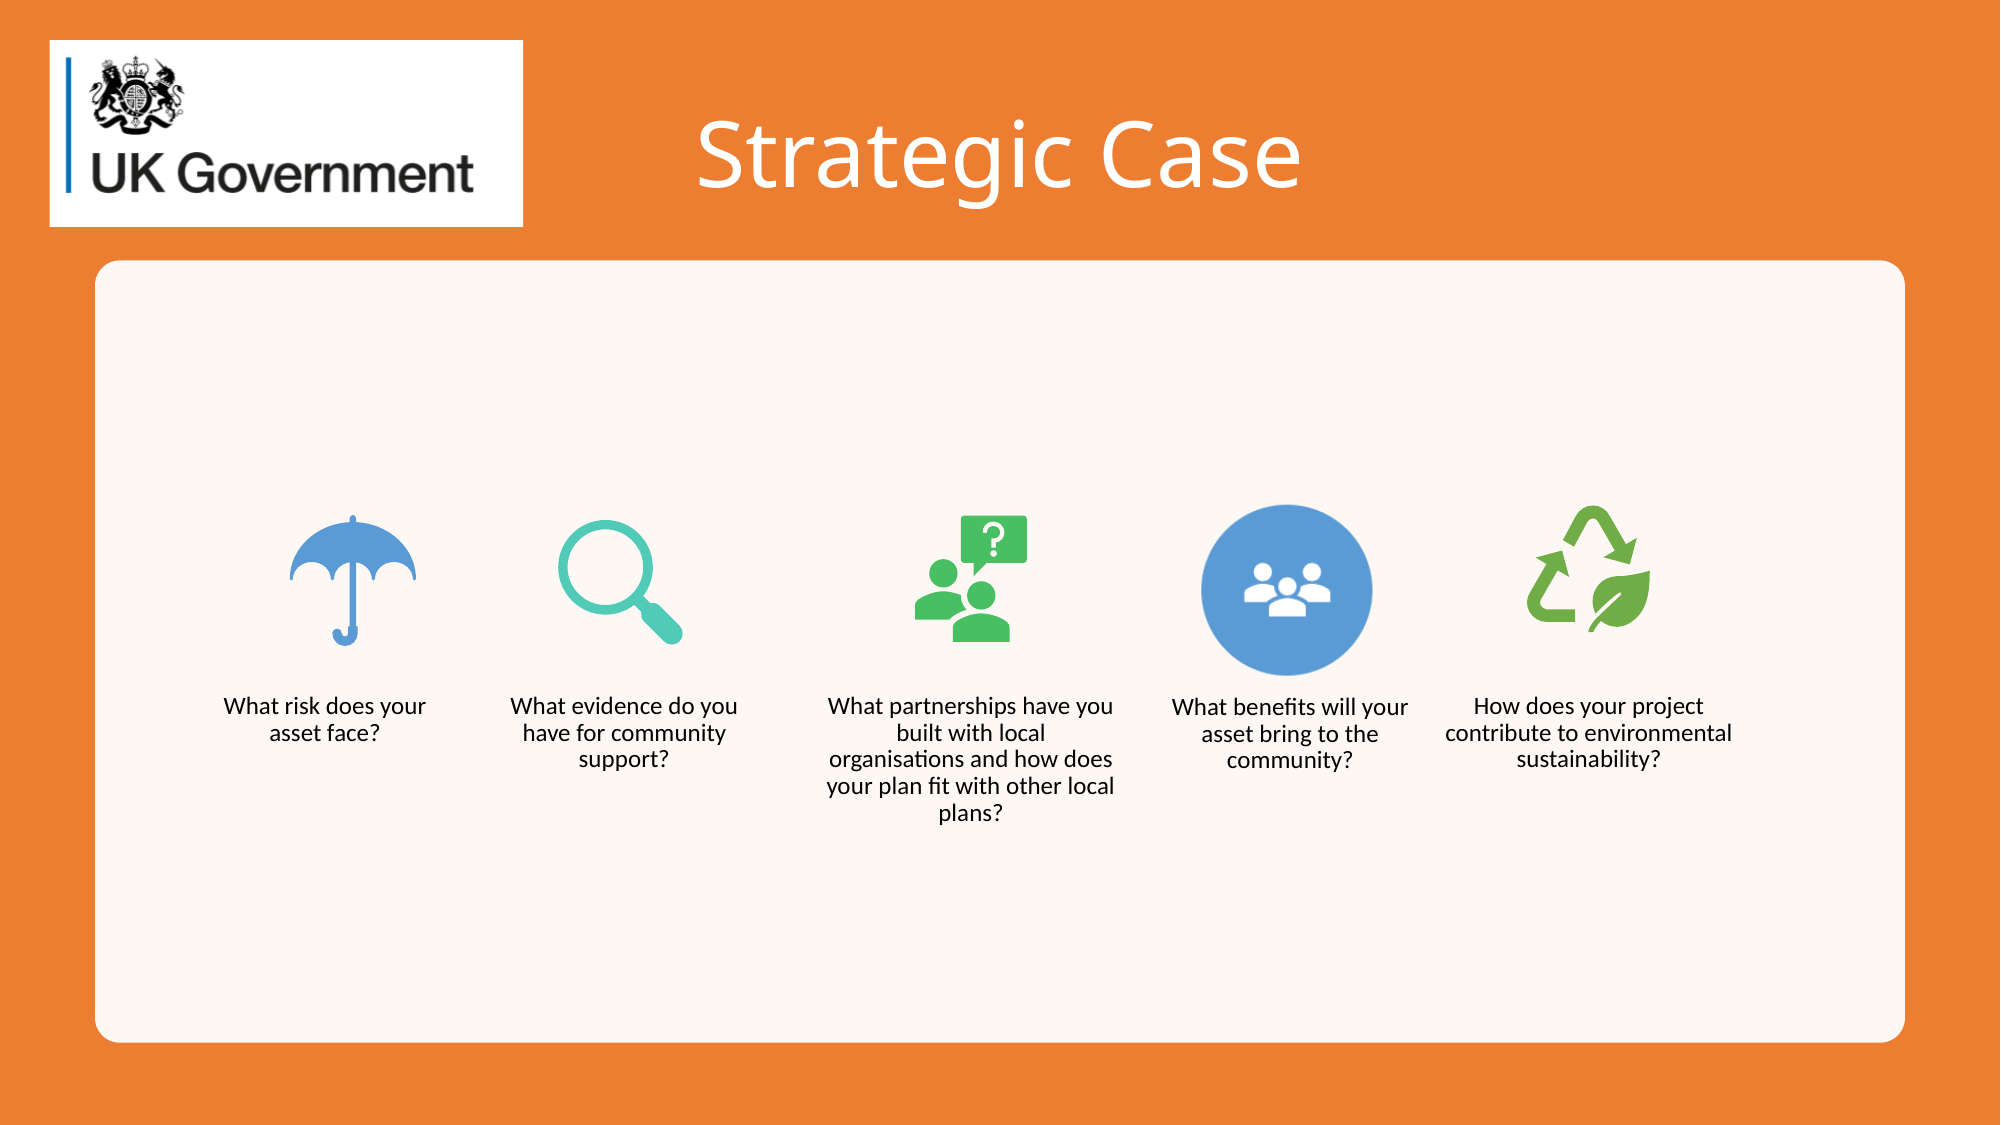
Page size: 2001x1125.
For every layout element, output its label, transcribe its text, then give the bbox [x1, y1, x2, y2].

picture [49, 40, 524, 227]
text_box What benefits will your asset bring to the community? [1145, 693, 1435, 812]
text_box What evidence do you have for community support? [488, 692, 760, 811]
title Strategic Case [137, 75, 1863, 241]
text_box [0, 0, 2000, 1125]
text_box What risk does your asset face? [220, 692, 430, 811]
text_box What partnerships have you built with local organisations and how does your plan fit with other local plans? [826, 692, 1116, 811]
text_box How does your project contribute to environmental sustainability? [1419, 692, 1760, 811]
picture [1192, 493, 1401, 693]
